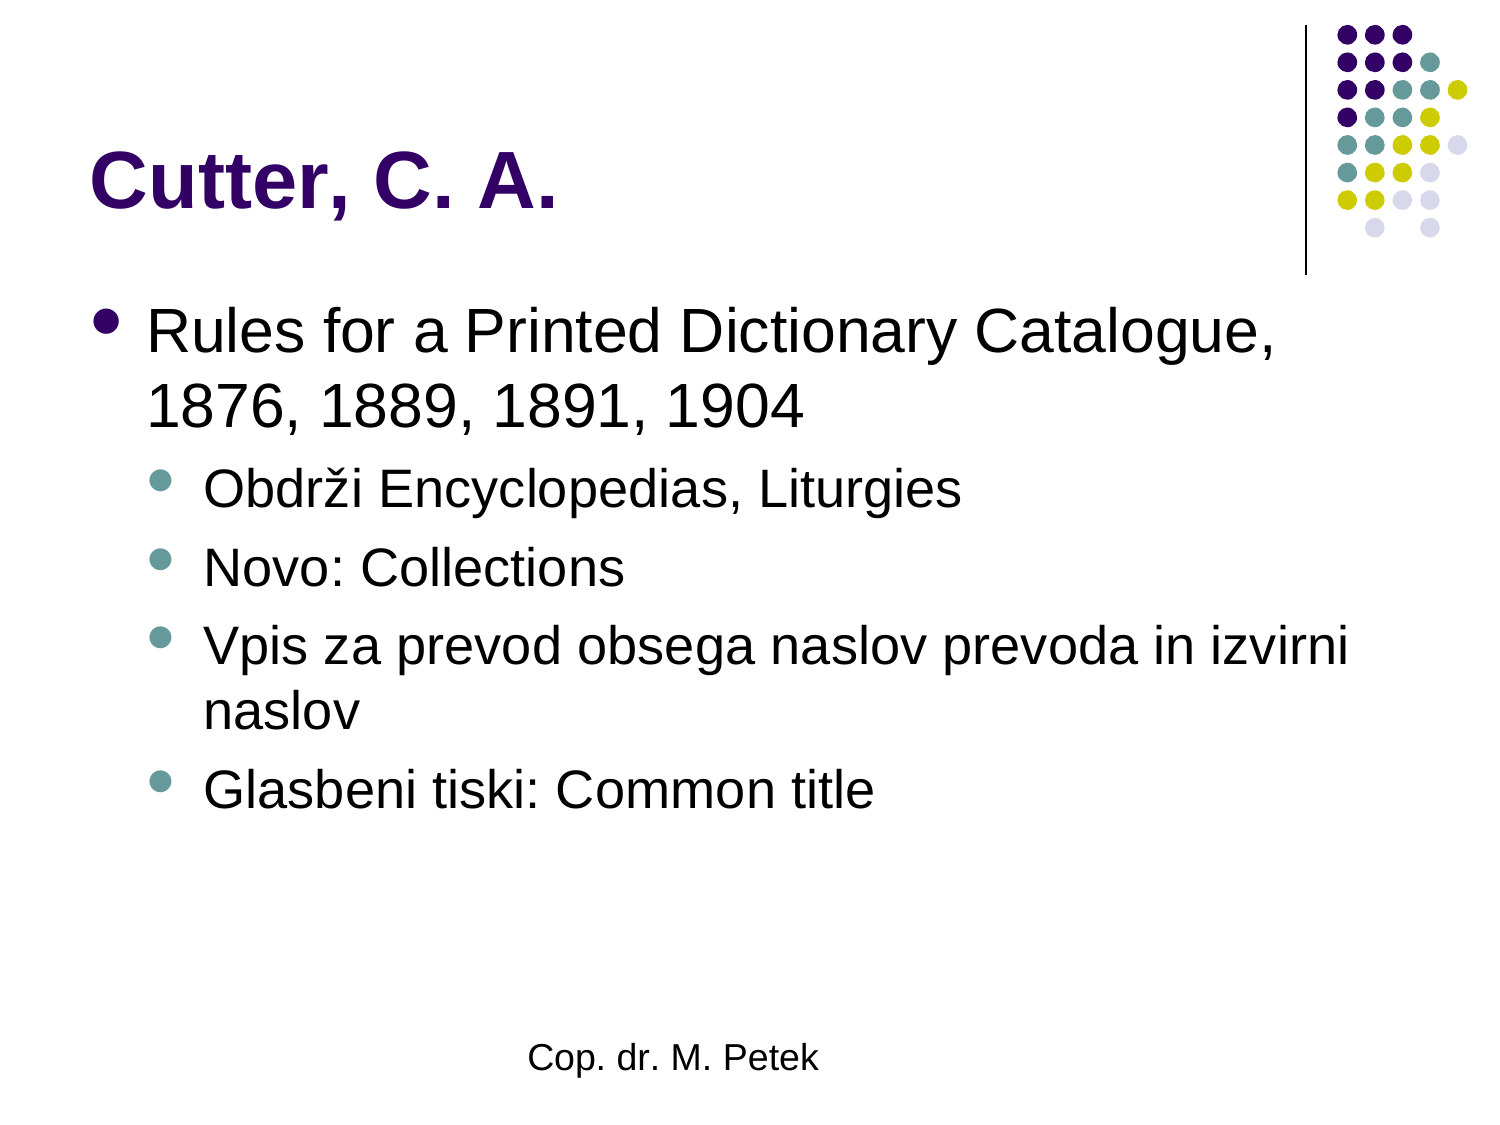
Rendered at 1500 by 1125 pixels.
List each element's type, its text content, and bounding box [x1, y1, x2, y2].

title Cutter, C. A. [74, 20, 1313, 233]
list Rules for a Printed Dictionary Catalogue, 1876, 1889, 1891, 1904 Obdrži Encyclopedias, Liturgies Novo: Collections Vpis za prevod obsega naslov prevoda in izvirni naslov Glasbeni tiski: Common title [75, 282, 1426, 1006]
